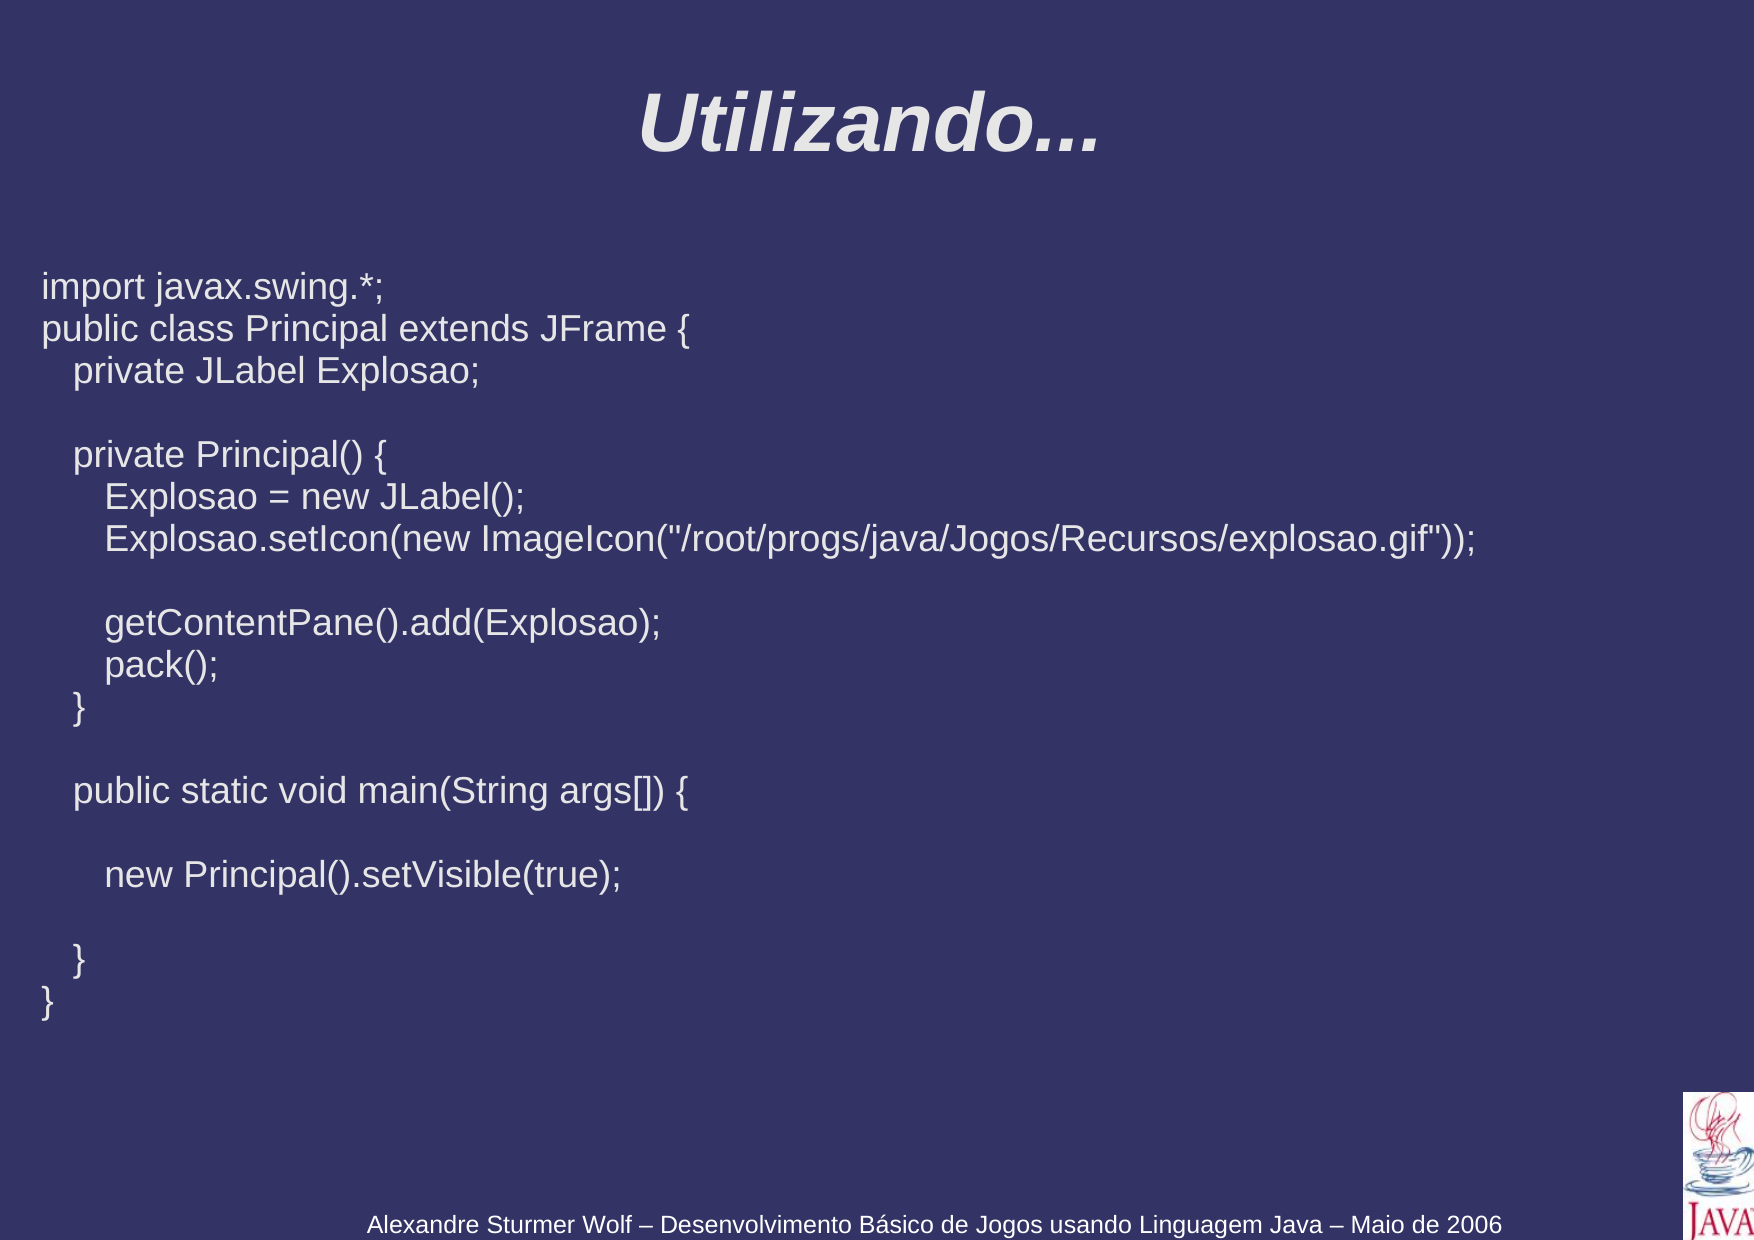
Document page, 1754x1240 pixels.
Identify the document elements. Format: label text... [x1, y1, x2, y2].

title Utilizando... [29, 19, 1713, 227]
list import javax.swing.*; public class Principal extends JFrame { private JLabel Explosao; private Principal() { Explosao = new JLabel(); Explosao.setIcon(new ImageIcon("/root/progs/java/Jogos/Recursos/explosao.gif")); getContentPane().add(Explosao); pack(); } public static void main(String args[]) { new Principal().setVisible(true); } } [29, 265, 1713, 1182]
picture [1683, 1092, 1754, 1240]
